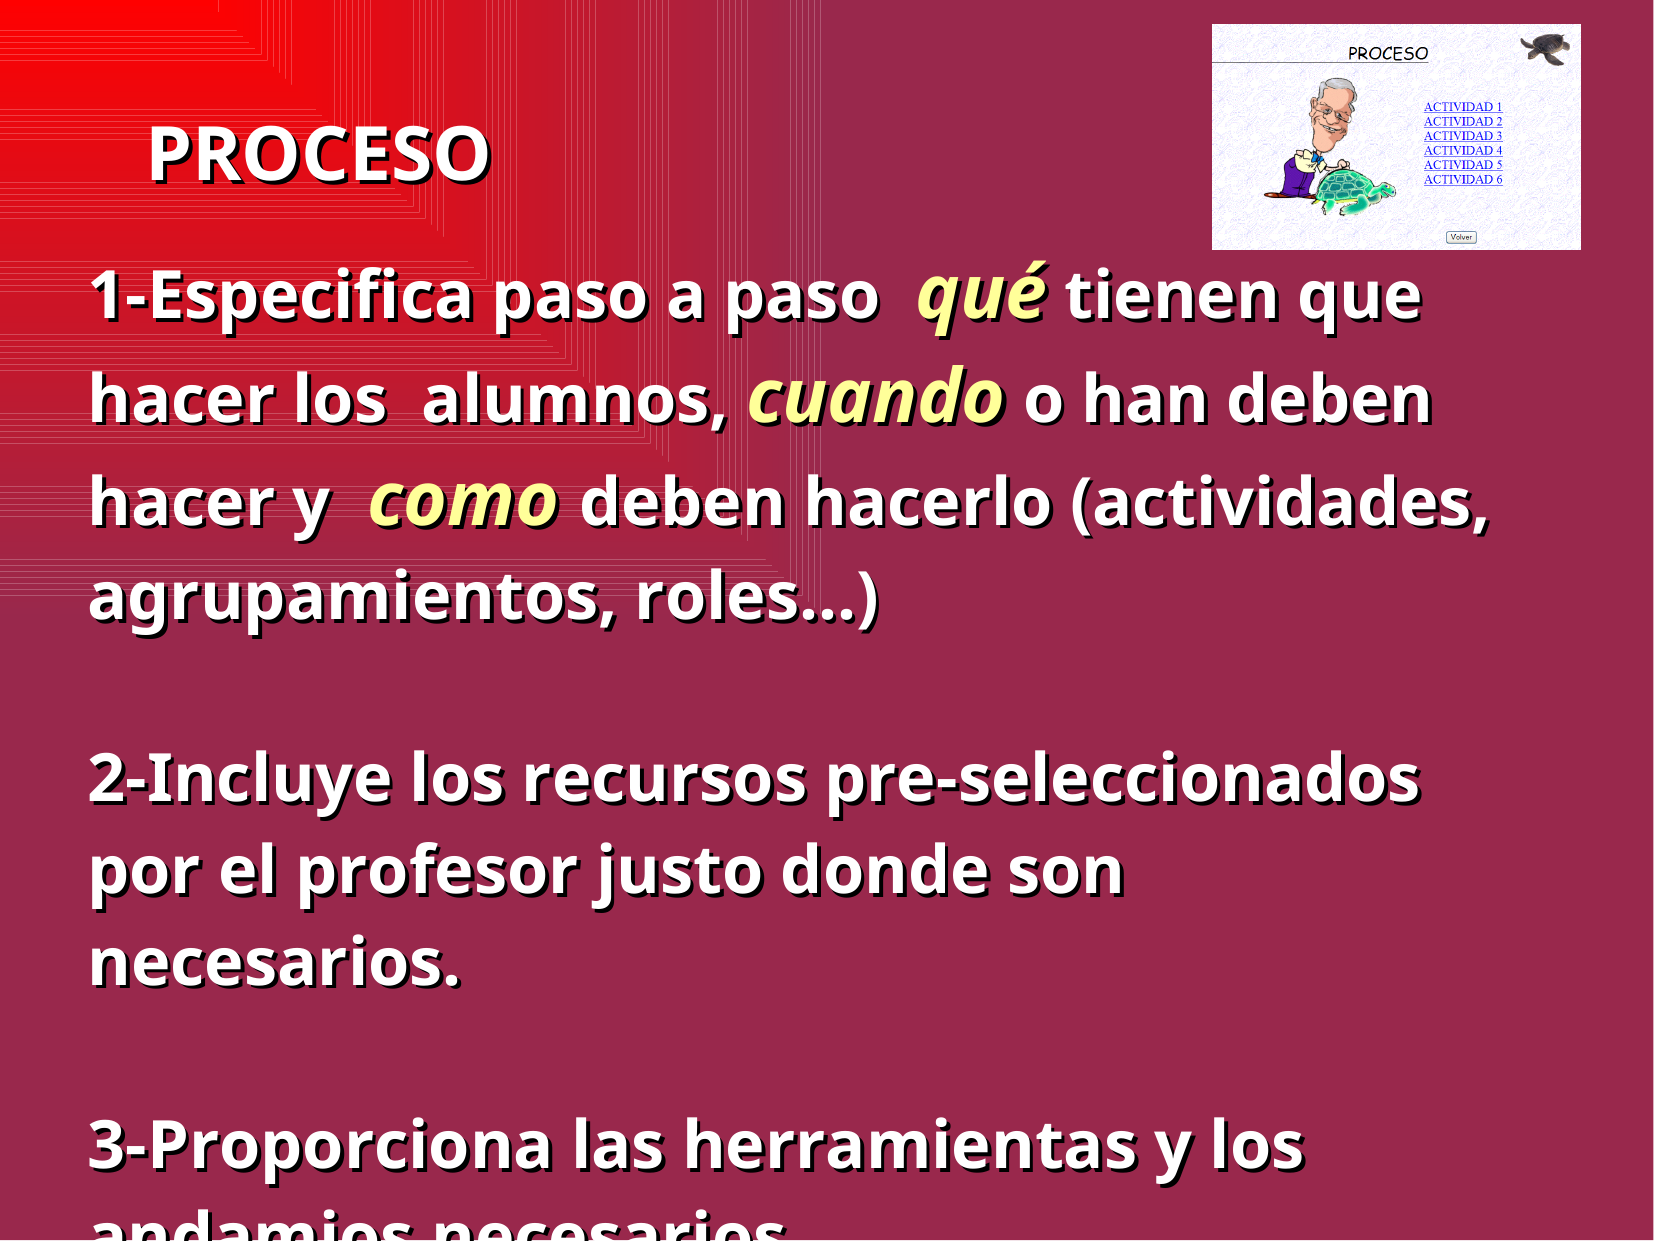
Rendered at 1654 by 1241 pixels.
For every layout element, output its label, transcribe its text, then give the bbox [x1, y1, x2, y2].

text_box 1-Especifica paso a paso qué tienen que hacer los alumnos, cuando o han deben hacer y como deben hacerlo (actividades, agrupamientos, roles...) 2-Incluye los recursos pre-seleccionados por el profesor justo donde son necesarios. 3-Proporciona las herramientas y los andamios necesarios [87, 237, 1513, 1241]
picture [1212, 24, 1581, 250]
text_box PROCESO [145, 99, 493, 209]
